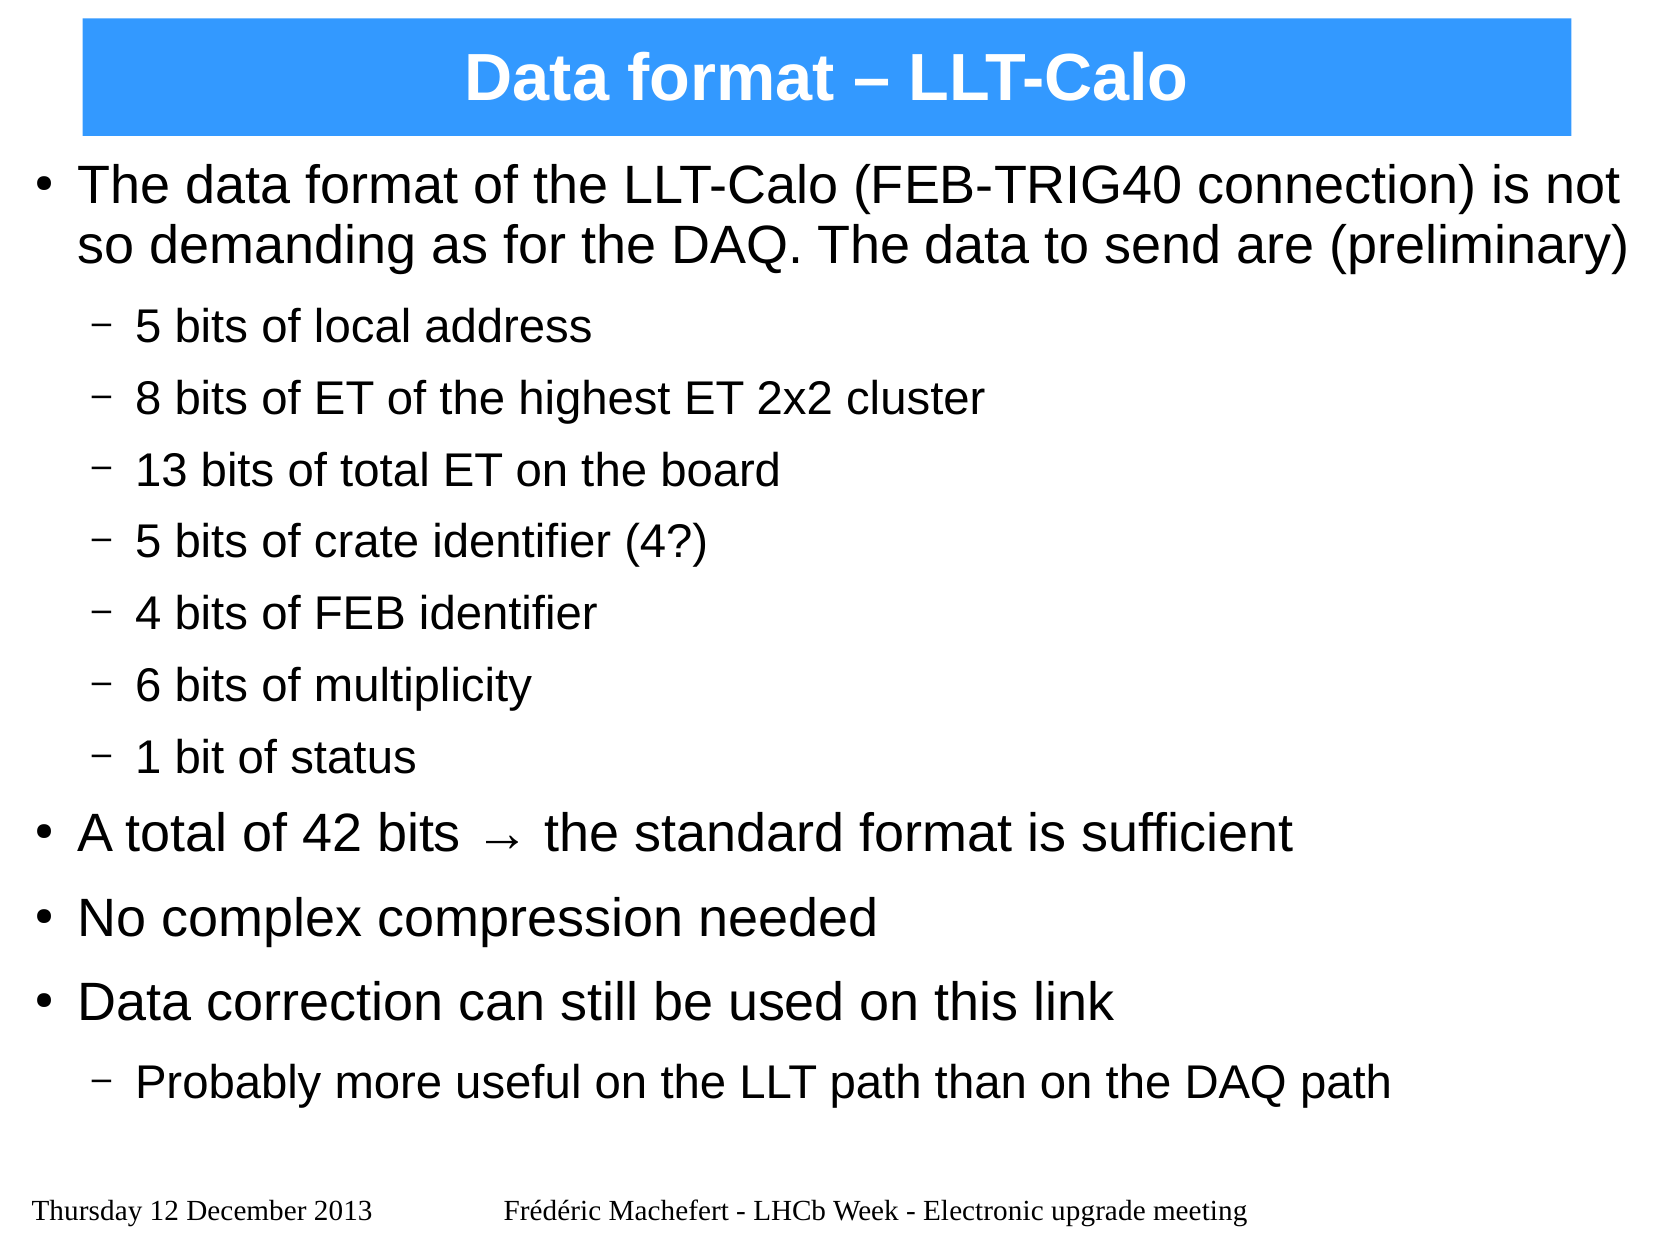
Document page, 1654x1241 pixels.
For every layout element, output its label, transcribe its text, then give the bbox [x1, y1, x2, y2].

title Data format – LLT-Calo [82, 18, 1572, 136]
list The data format of the LLT-Calo (FEB-TRIG40 connection) is not so demanding as for the DAQ. The data to send are (preliminary) 5 bits of local address 8 bits of ET of the highest ET 2x2 cluster 13 bits of total ET on the board 5 bits of crate identifier (4?) 4 bits of FEB identifier 6 bits of multiplicity 1 bit of status A total of 42 bits → the standard format is sufficient No complex compression needed Data correction can still be used on this link Probably more useful on the LLT path than on the DAQ path [20, 154, 1639, 1172]
